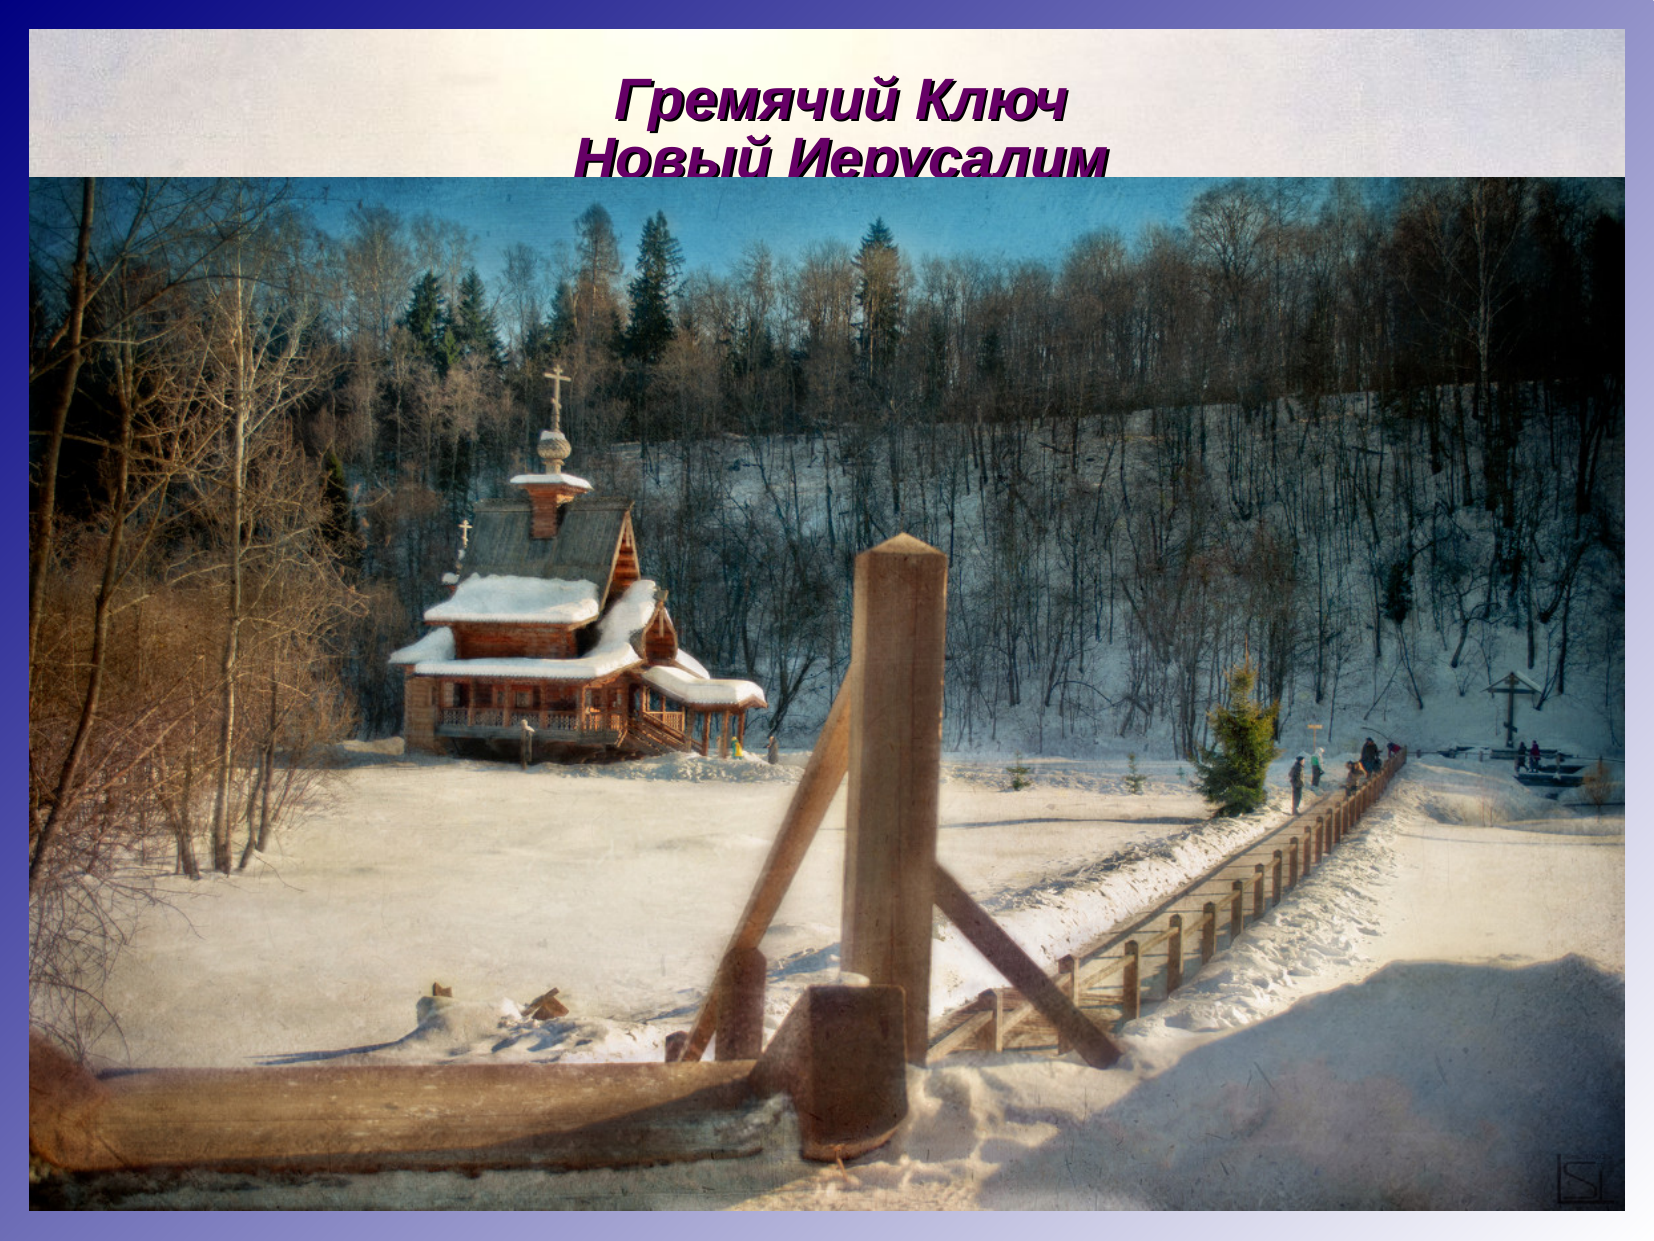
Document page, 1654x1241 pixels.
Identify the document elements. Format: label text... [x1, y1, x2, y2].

text_box Новый Иерусалим [147, 141, 1536, 177]
text_box Гремячий Ключ [147, 59, 1536, 141]
picture [29, 29, 1625, 1211]
